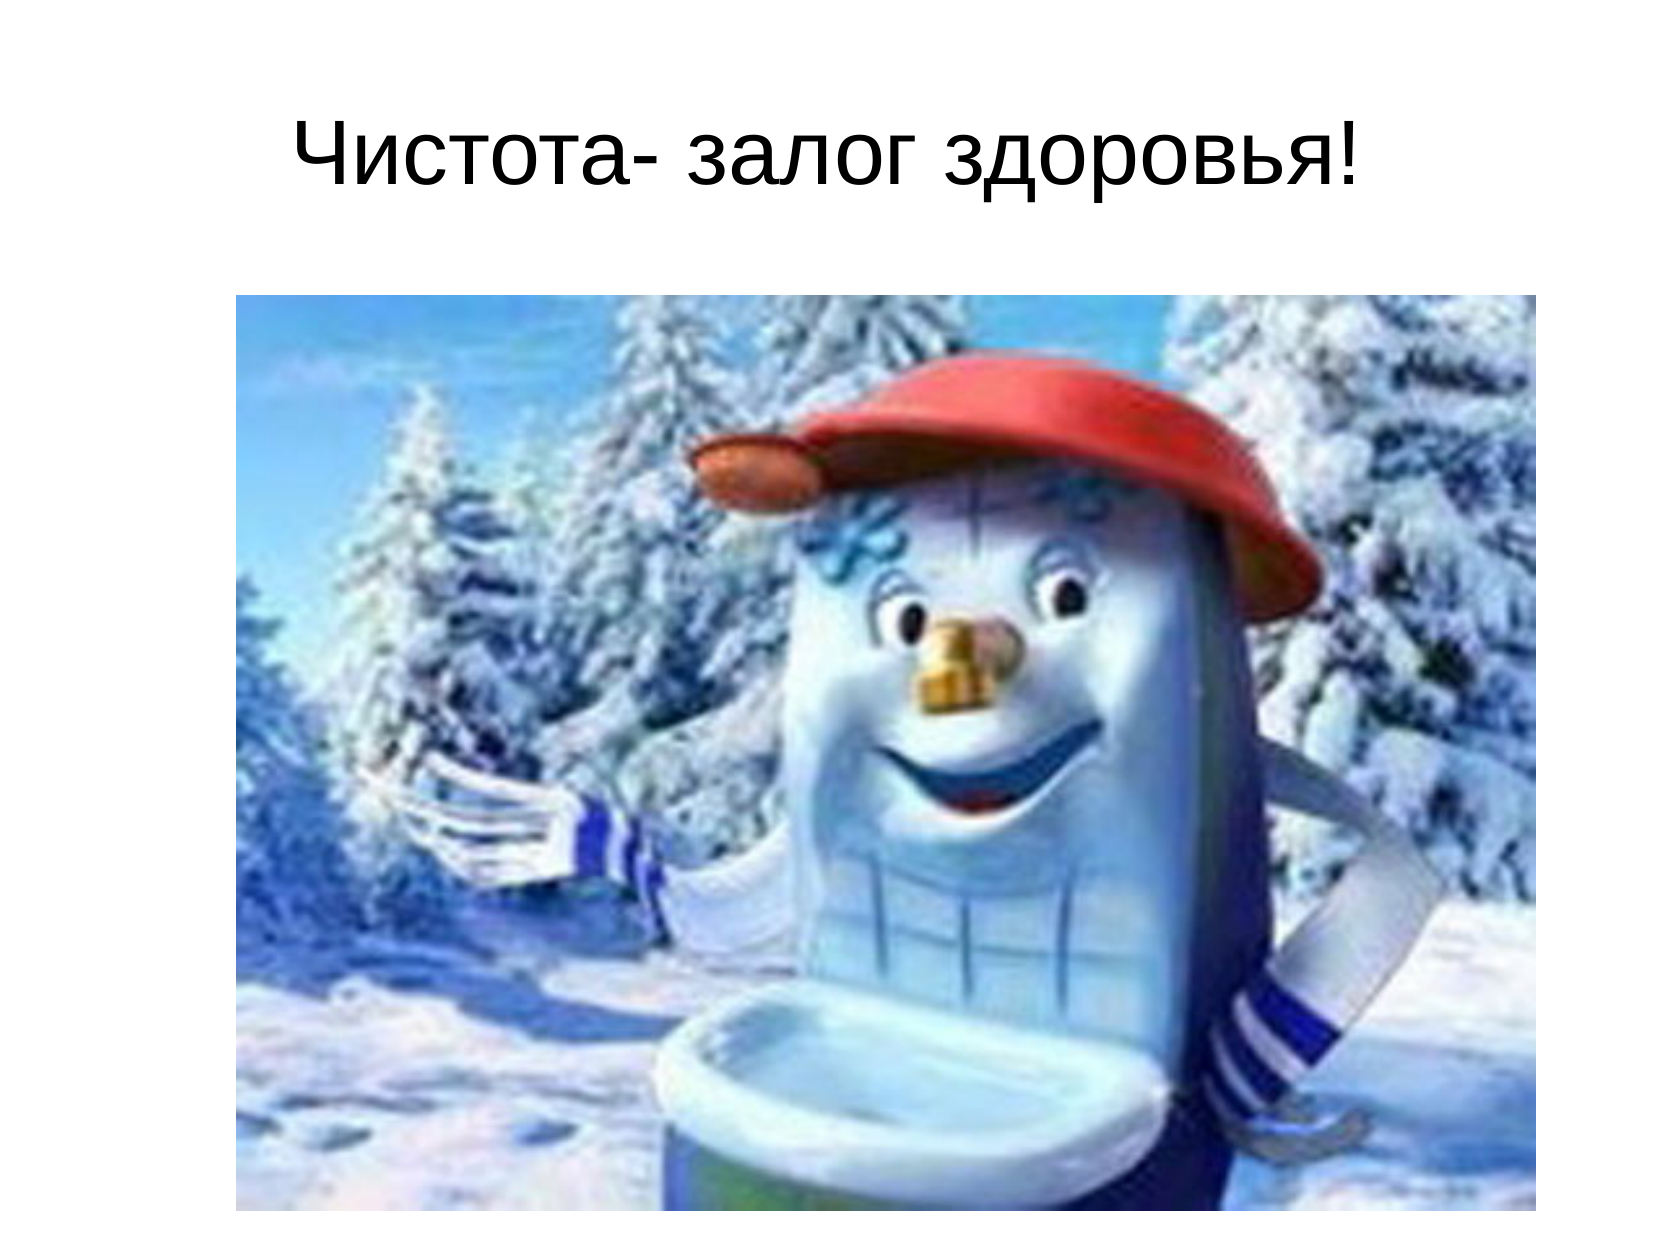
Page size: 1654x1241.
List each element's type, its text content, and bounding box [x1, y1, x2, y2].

picture [236, 295, 1536, 1211]
title Чистота- залог здоровья! [82, 56, 1571, 250]
